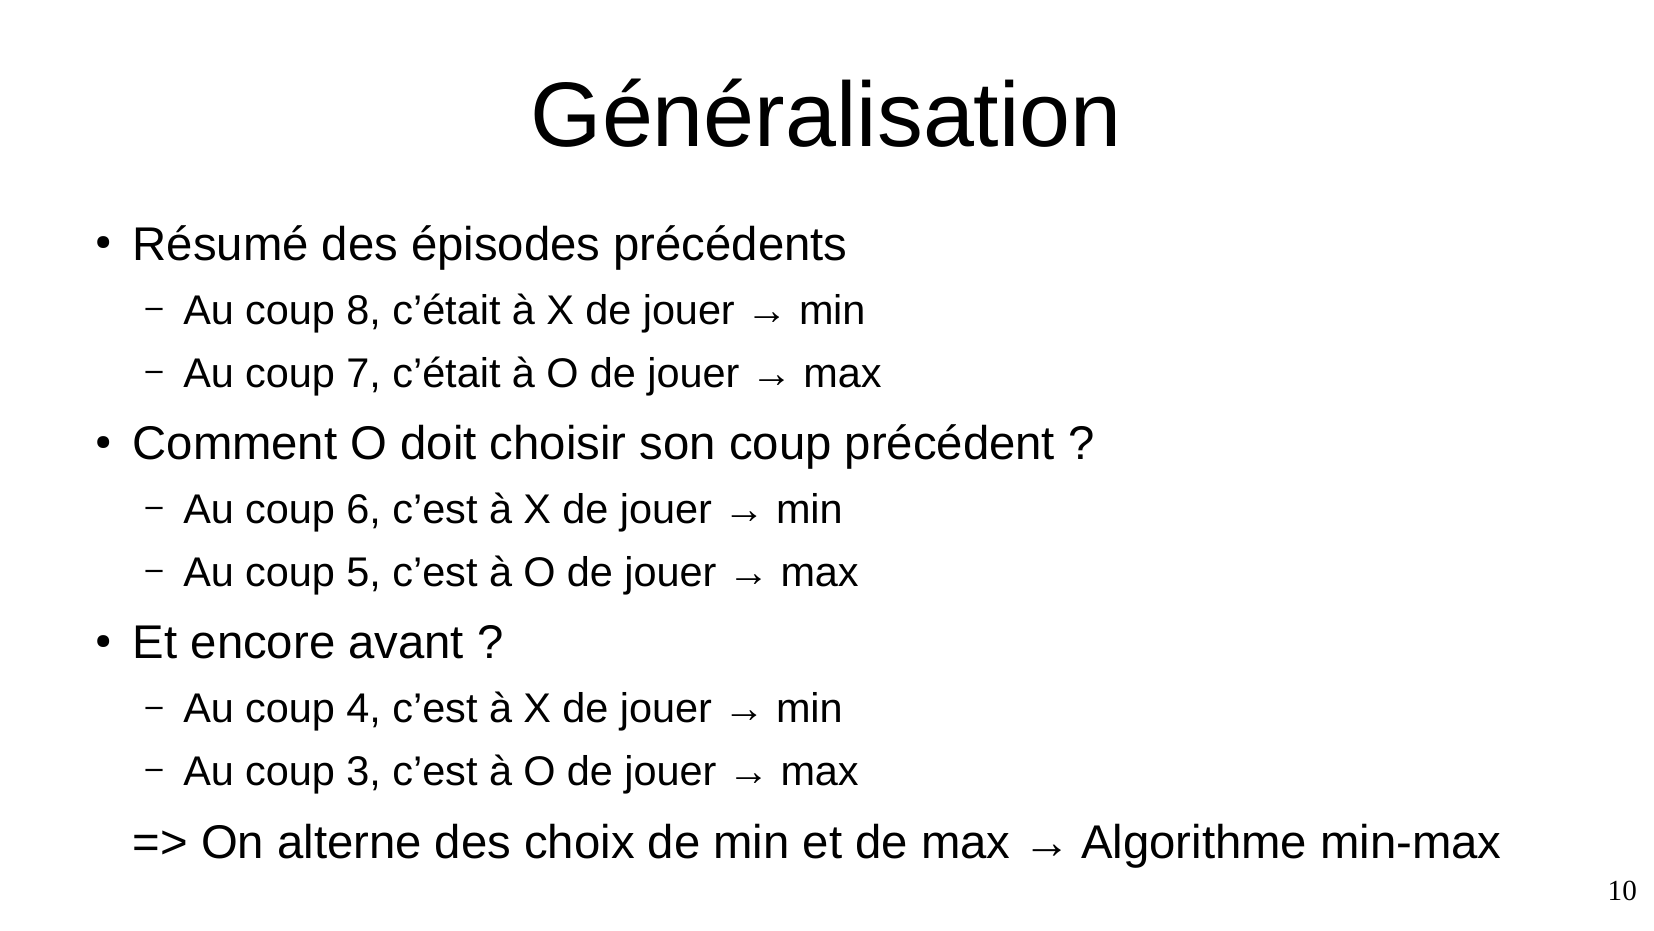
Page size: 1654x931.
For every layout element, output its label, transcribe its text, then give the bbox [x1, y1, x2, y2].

title Généralisation [82, 37, 1571, 193]
list Résumé des épisodes précédents Au coup 8, c’était à X de jouer → min Au coup 7, c’était à O de jouer → max Comment O doit choisir son coup précédent ? Au coup 6, c’est à X de jouer → min Au coup 5, c’est à O de jouer → max Et encore avant ? Au coup 4, c’est à X de jouer → min Au coup 3, c’est à O de jouer → max => On alterne des choix de min et de max → Algorithme min-max [82, 217, 1571, 875]
